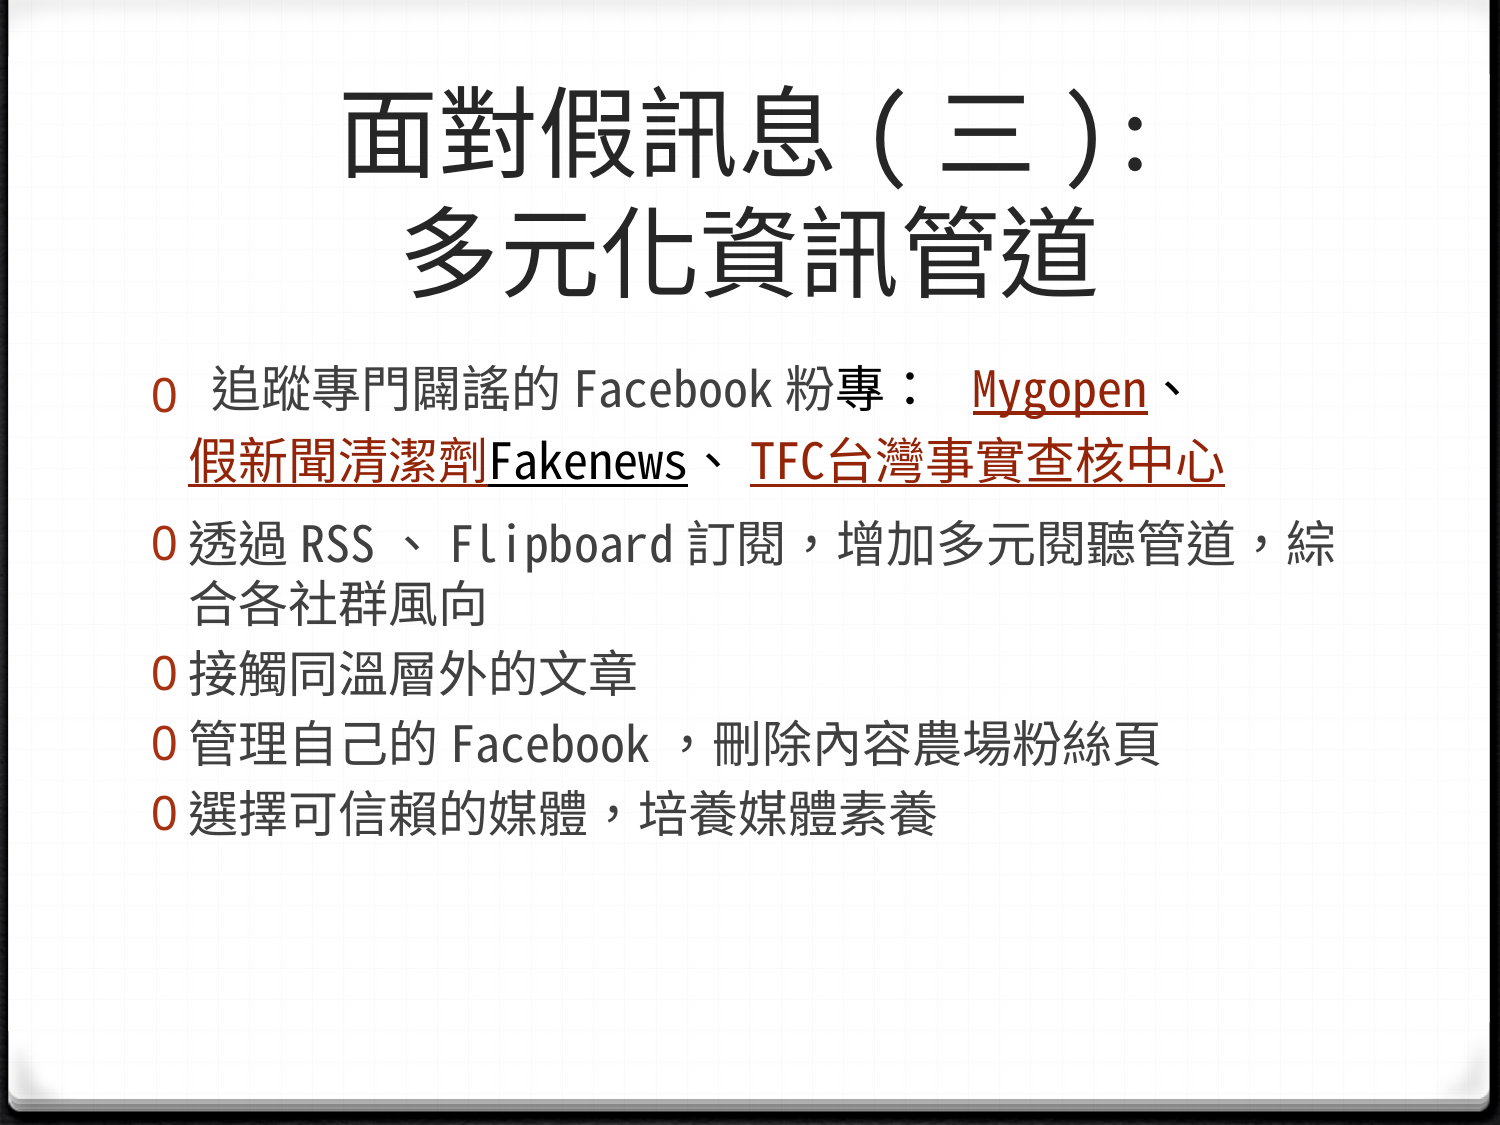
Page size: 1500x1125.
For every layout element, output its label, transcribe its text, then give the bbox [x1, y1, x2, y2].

list 追蹤專門闢謠的Facebook粉專： Mygopen、假新聞清潔劑Fakenews、TFC台灣事實查核中心 透過RSS、Flipboard訂閱，增加多元閱聽管道，綜合各社群風向 接觸同溫層外的文章 管理自己的Facebook，刪除內容農場粉絲頁 選擇可信賴的媒體，培養媒體素養 [135, 349, 1361, 874]
picture [0, 0, 1500, 1125]
title 面對假訊息(三): 多元化資訊管道 [90, 71, 1410, 309]
